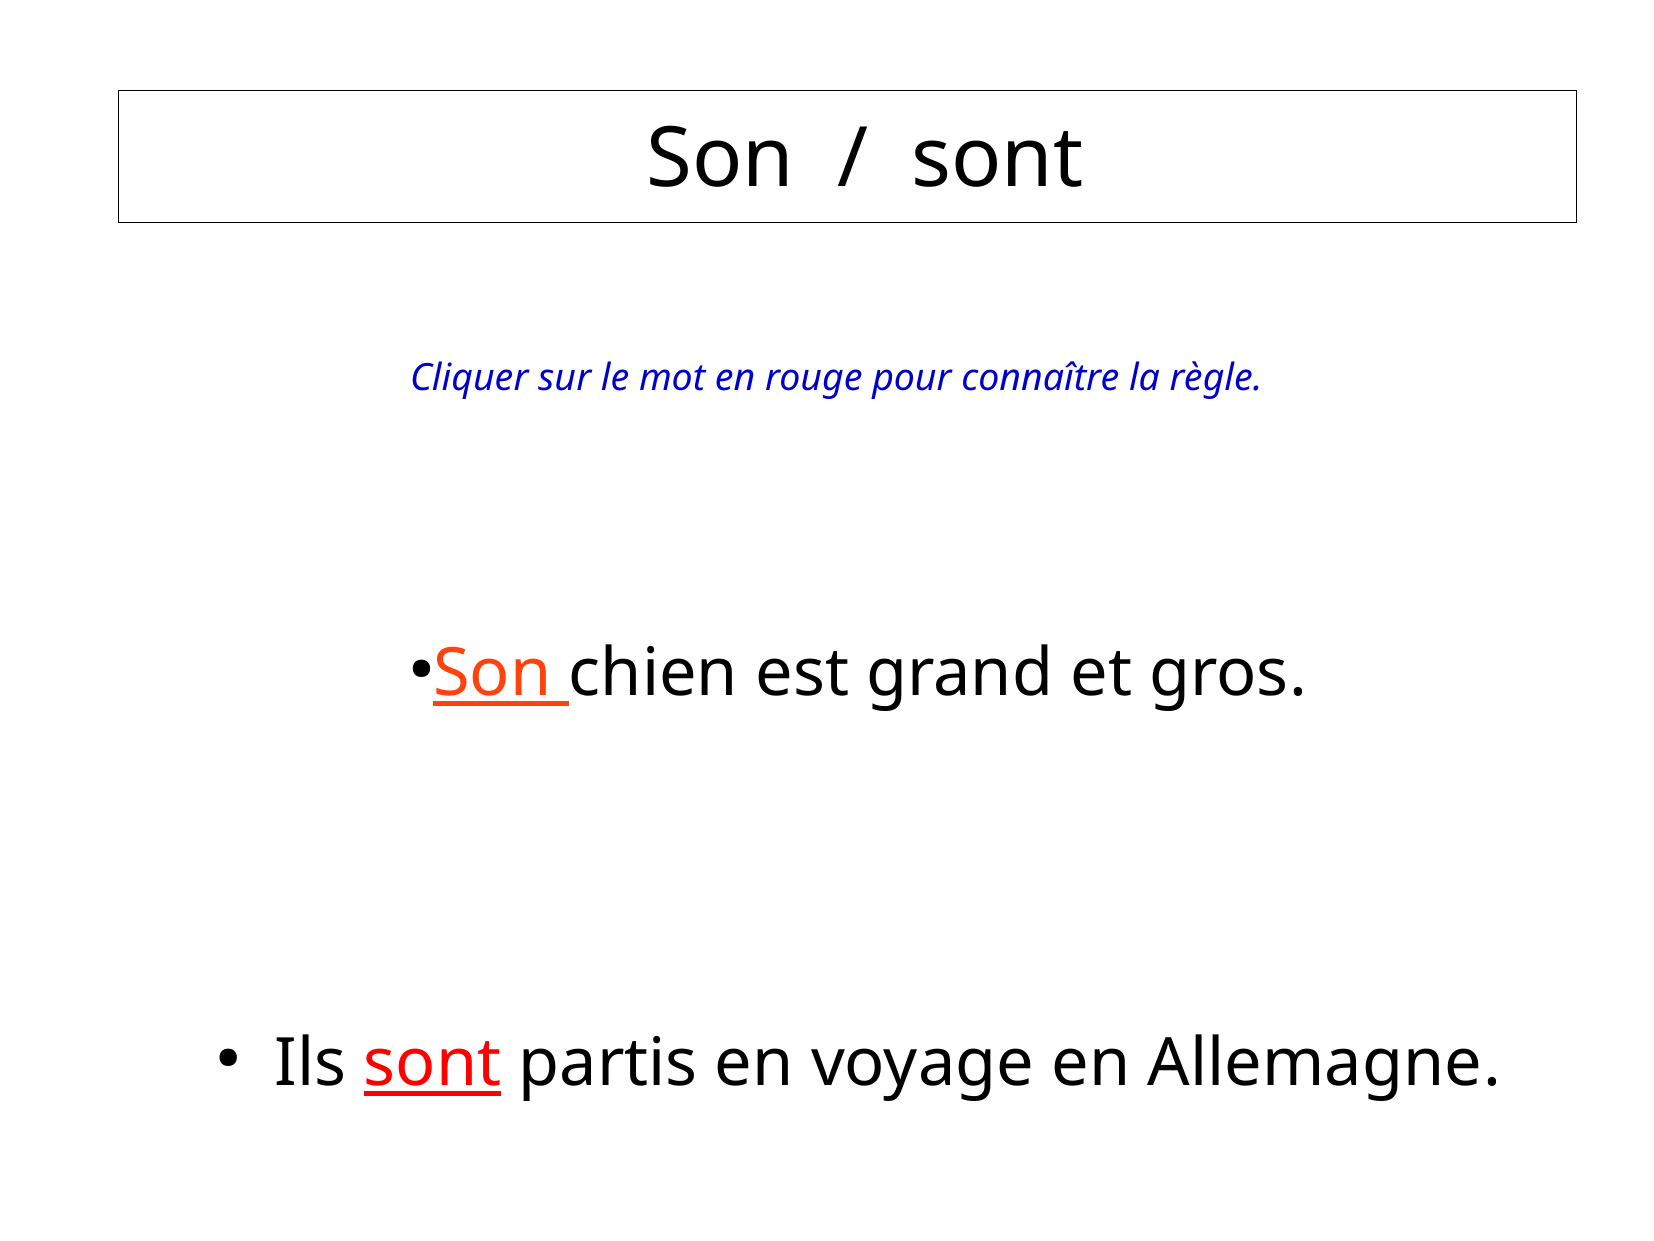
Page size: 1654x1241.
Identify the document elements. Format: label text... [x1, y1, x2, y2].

text_box Cliquer sur le mot en rouge pour connaître la règle. [59, 343, 1589, 411]
subtitle Son chien est grand et gros. Ils sont partis en voyage en Allemagne. [63, 436, 1654, 1241]
text_box Son / sont [118, 90, 1577, 223]
